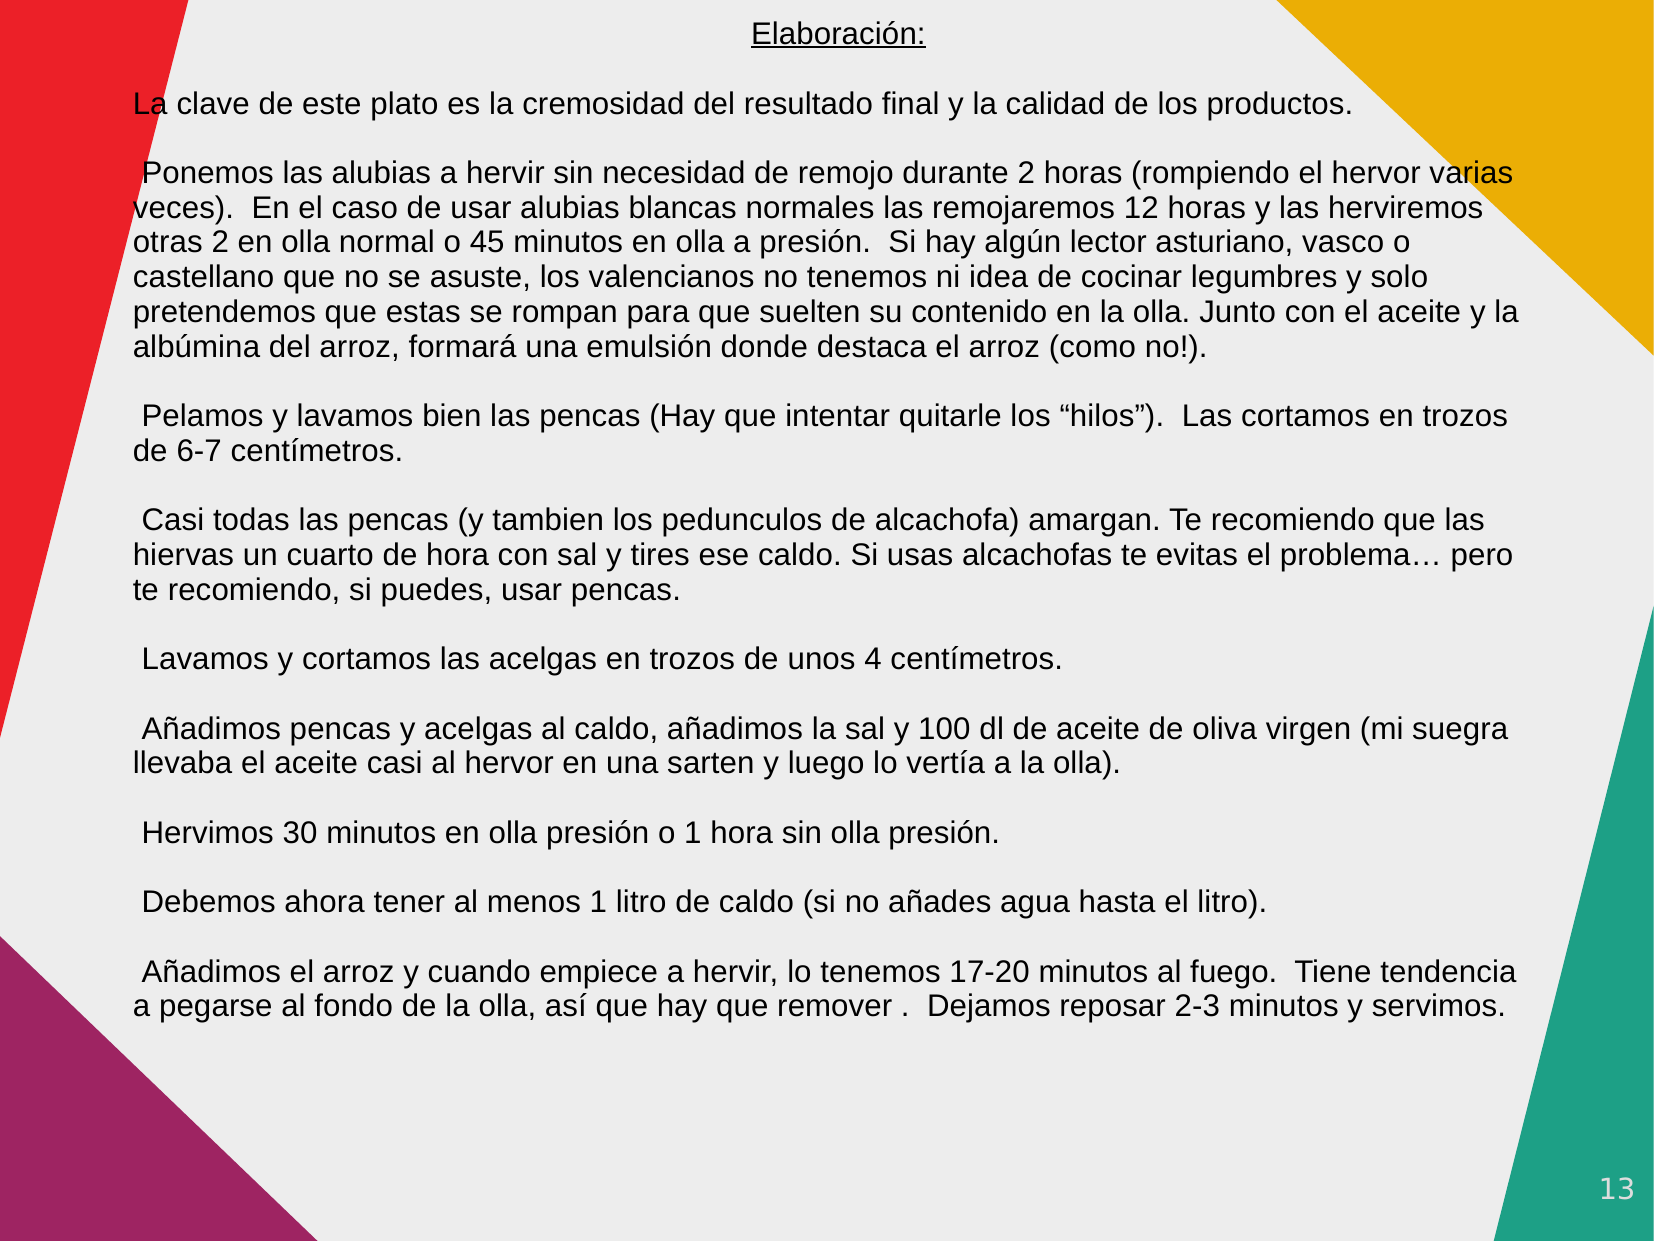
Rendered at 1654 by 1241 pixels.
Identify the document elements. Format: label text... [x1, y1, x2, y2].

text_box Elaboración: La clave de este plato es la cremosidad del resultado final y la calidad de los productos. Ponemos las alubias a hervir sin necesidad de remojo durante 2 horas (rompiendo el hervor varias veces). En el caso de usar alubias blancas normales las remojaremos 12 horas y las herviremos otras 2 en olla normal o 45 minutos en olla a presión. Si hay algún lector asturiano, vasco o castellano que no se asuste, los valencianos no tenemos ni idea de cocinar legumbres y solo pretendemos que estas se rompan para que suelten su contenido en la olla. Junto con el aceite y la albúmina del arroz, formará una emulsión donde destaca el arroz (como no!). Pelamos y lavamos bien las pencas (Hay que intentar quitarle los “hilos”). Las cortamos en trozos de 6-7 centímetros. Casi todas las pencas (y tambien los pedunculos de alcachofa) amargan. Te recomiendo que las hiervas un cuarto de hora con sal y tires ese caldo. Si usas alcachofas te evitas el problema… pero te recomiendo, si puedes, usar pencas. Lavamos y cortamos las acelgas en trozos de unos 4 centímetros. Añadimos pencas y acelgas al caldo, añadimos la sal y 100 dl de aceite de oliva virgen (mi suegra llevaba el aceite casi al hervor en una sarten y luego lo vertía a la olla). Hervimos 30 minutos en olla presión o 1 hora sin olla presión. Debemos ahora tener al menos 1 litro de caldo (si no añades agua hasta el litro). Añadimos el arroz y cuando empiece a hervir, lo tenemos 17-20 minutos al fuego. Tiene tendencia a pegarse al fondo de la olla, así que hay que remover . Dejamos reposar 2-3 minutos y servimos. [118, 9, 1560, 1241]
